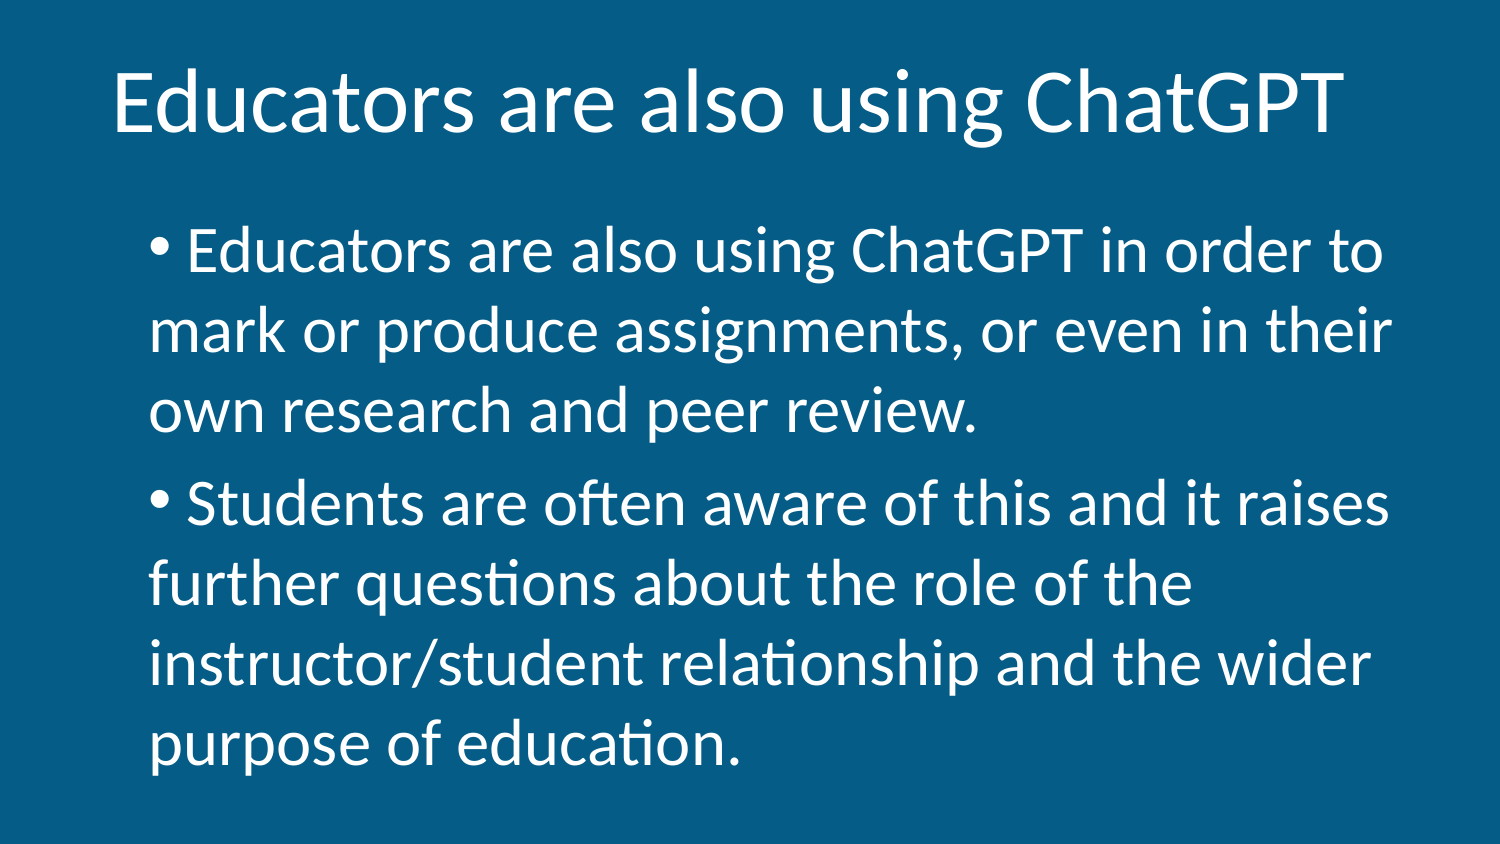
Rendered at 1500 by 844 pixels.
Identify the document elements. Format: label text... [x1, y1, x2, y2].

list Educators are also using ChatGPT in order to mark or produce assignments, or even in their own research and peer review. Students are often aware of this and it raises further questions about the role of the instructor/student relationship and the wider purpose of education. [75, 197, 1465, 840]
title Educators are also using ChatGPT [75, 33, 1425, 175]
